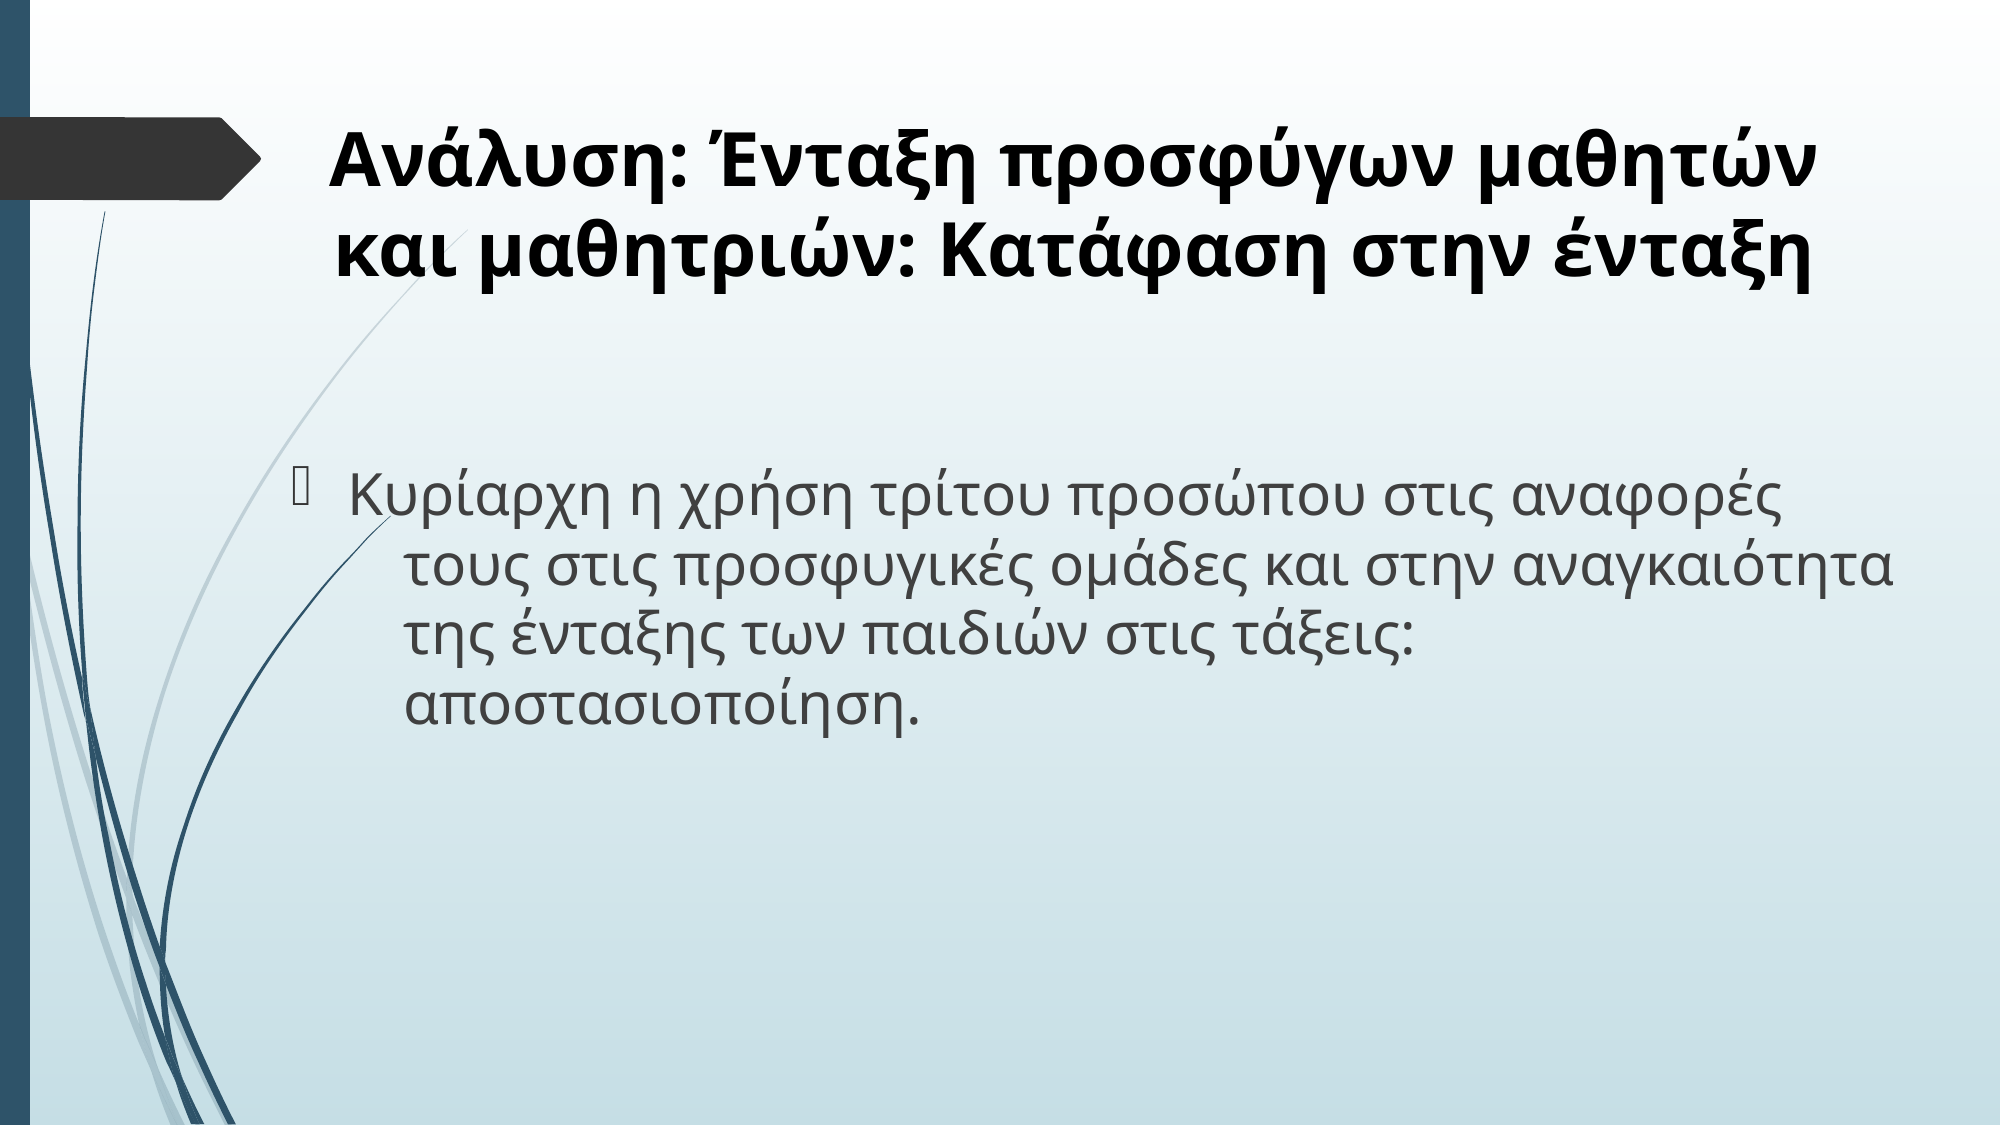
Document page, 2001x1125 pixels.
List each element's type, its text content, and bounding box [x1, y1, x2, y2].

list Κυρίαρχη η χρήση τρίτου προσώπου στις αναφορές τους στις προσφυγικές ομάδες και στην αναγκαιότητα της ένταξης των παιδιών στις τάξεις: αποστασιοποίηση. [276, 449, 1919, 848]
title Ανάλυση: Ένταξη προσφύγων μαθητών και μαθητριών: Κατάφαση στην ένταξη [290, 103, 1860, 352]
